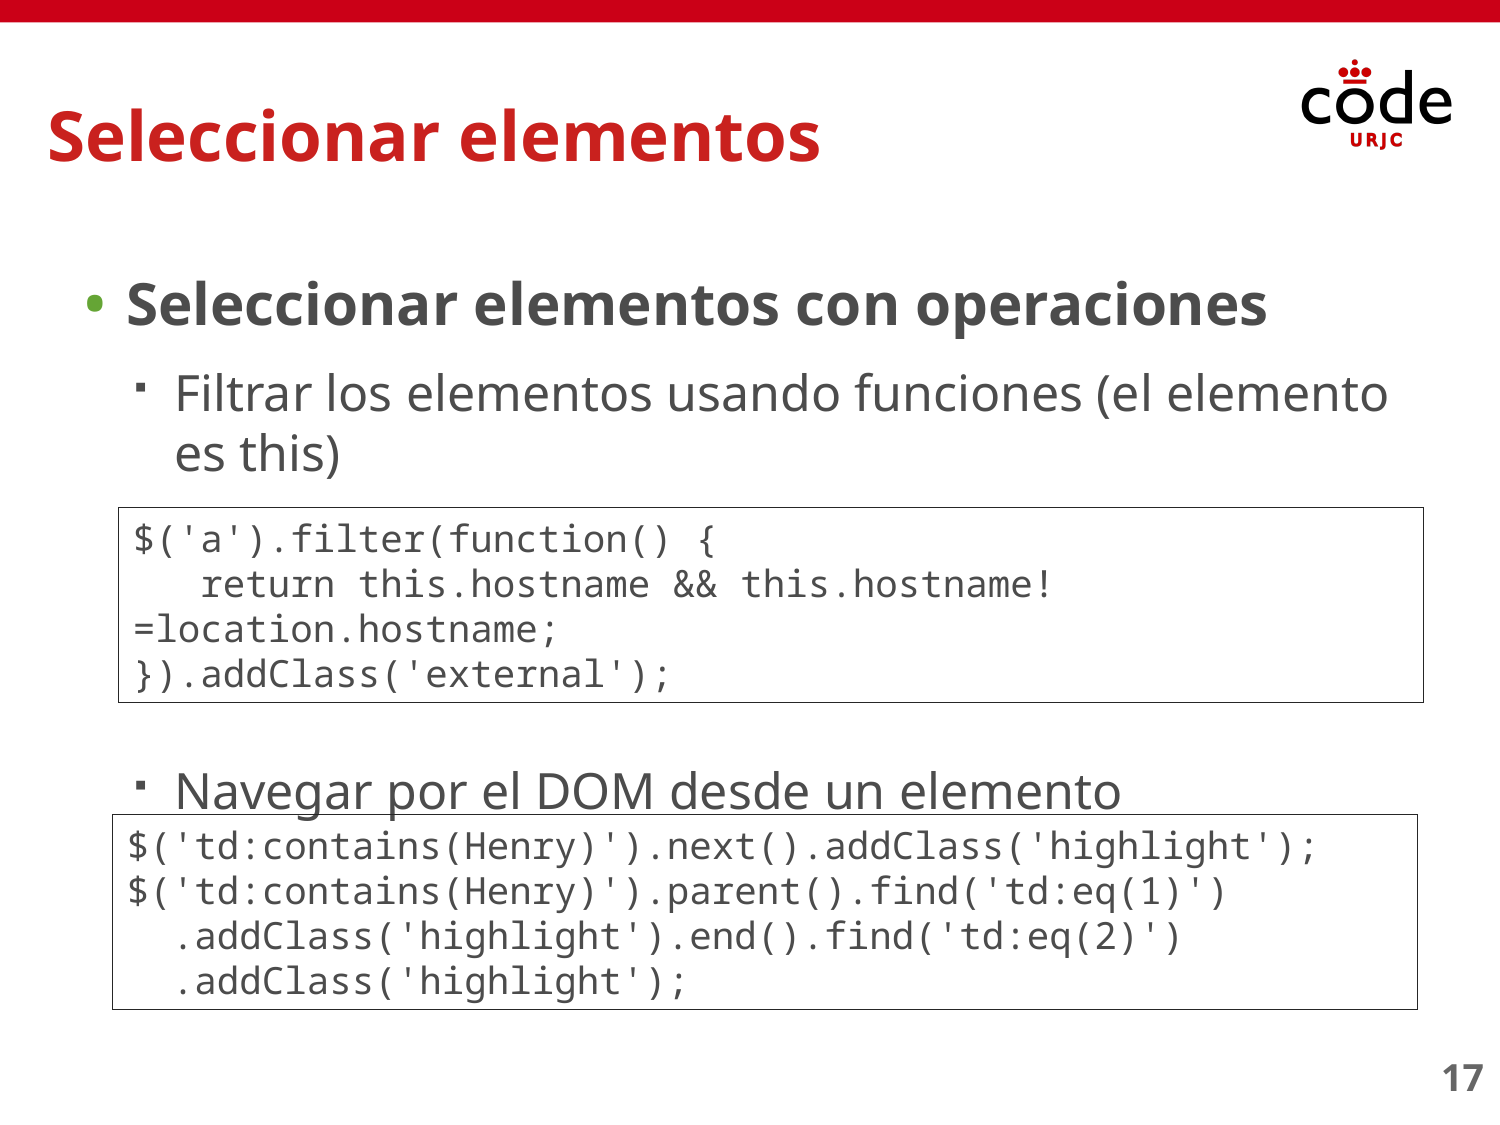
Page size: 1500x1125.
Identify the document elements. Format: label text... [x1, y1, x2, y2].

text_box $('td:contains(Henry)').next().addClass('highlight'); $('td:contains(Henry)').parent().find('td:eq(1)') .addClass('highlight').end().find('td:eq(2)') .addClass('highlight'); [112, 814, 1418, 1010]
list Seleccionar elementos con operaciones Filtrar los elementos usando funciones (el elemento es this) Navegar por el DOM desde un elemento [51, 259, 1459, 1013]
picture [1284, 50, 1468, 161]
text_box $('a').filter(function() { return this.hostname && this.hostname!=location.hostname; }).addClass('external'); [118, 507, 1424, 703]
title Seleccionar elementos [32, 79, 1383, 189]
